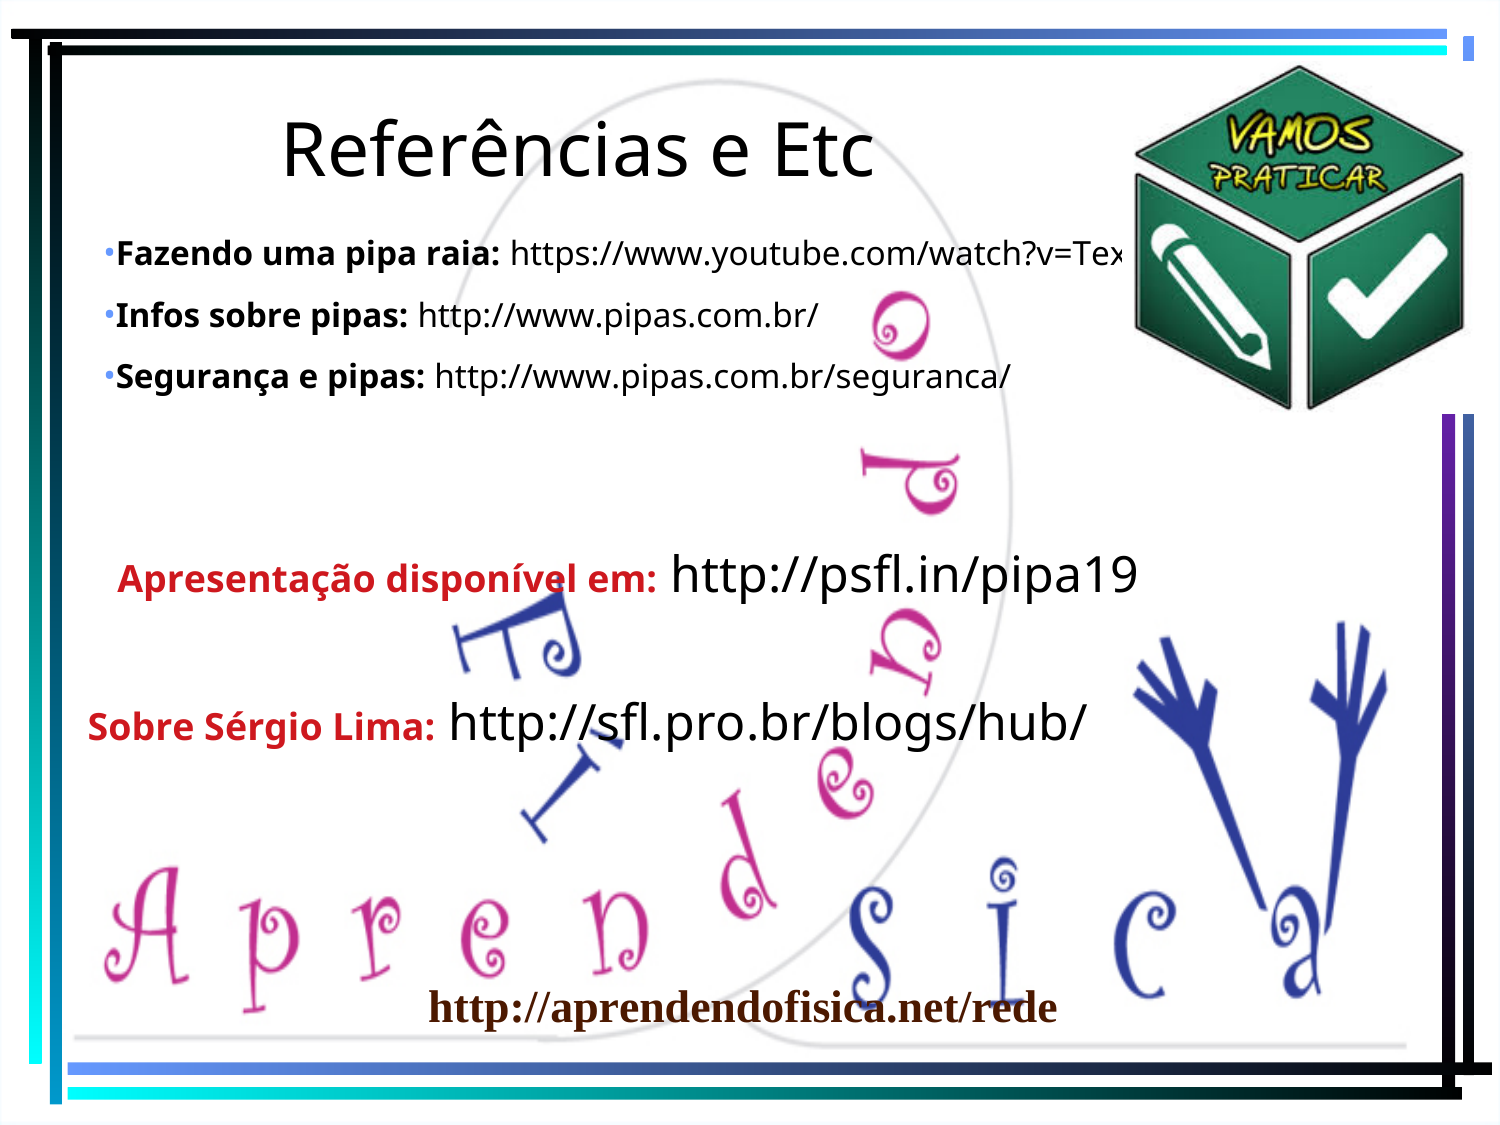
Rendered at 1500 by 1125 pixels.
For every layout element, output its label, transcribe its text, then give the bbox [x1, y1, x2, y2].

list Sobre Sérgio Lima: http://sfl.pro.br/blogs/hub/ [59, 679, 1359, 753]
picture [0, 0, 1500, 1125]
list Fazendo uma pipa raia: https://www.youtube.com/watch?v=TexcsAl1RSs Infos sobre pipas: http://www.pipas.com.br/ Segurança e pipas: http://www.pipas.com.br/seguranca/ [88, 222, 1329, 424]
title Referências e Etc [265, 88, 1122, 204]
text_box http://aprendendofisica.net/rede [413, 974, 1073, 1041]
list Apresentação disponível em: http://psfl.in/pipa19 [88, 531, 1388, 605]
